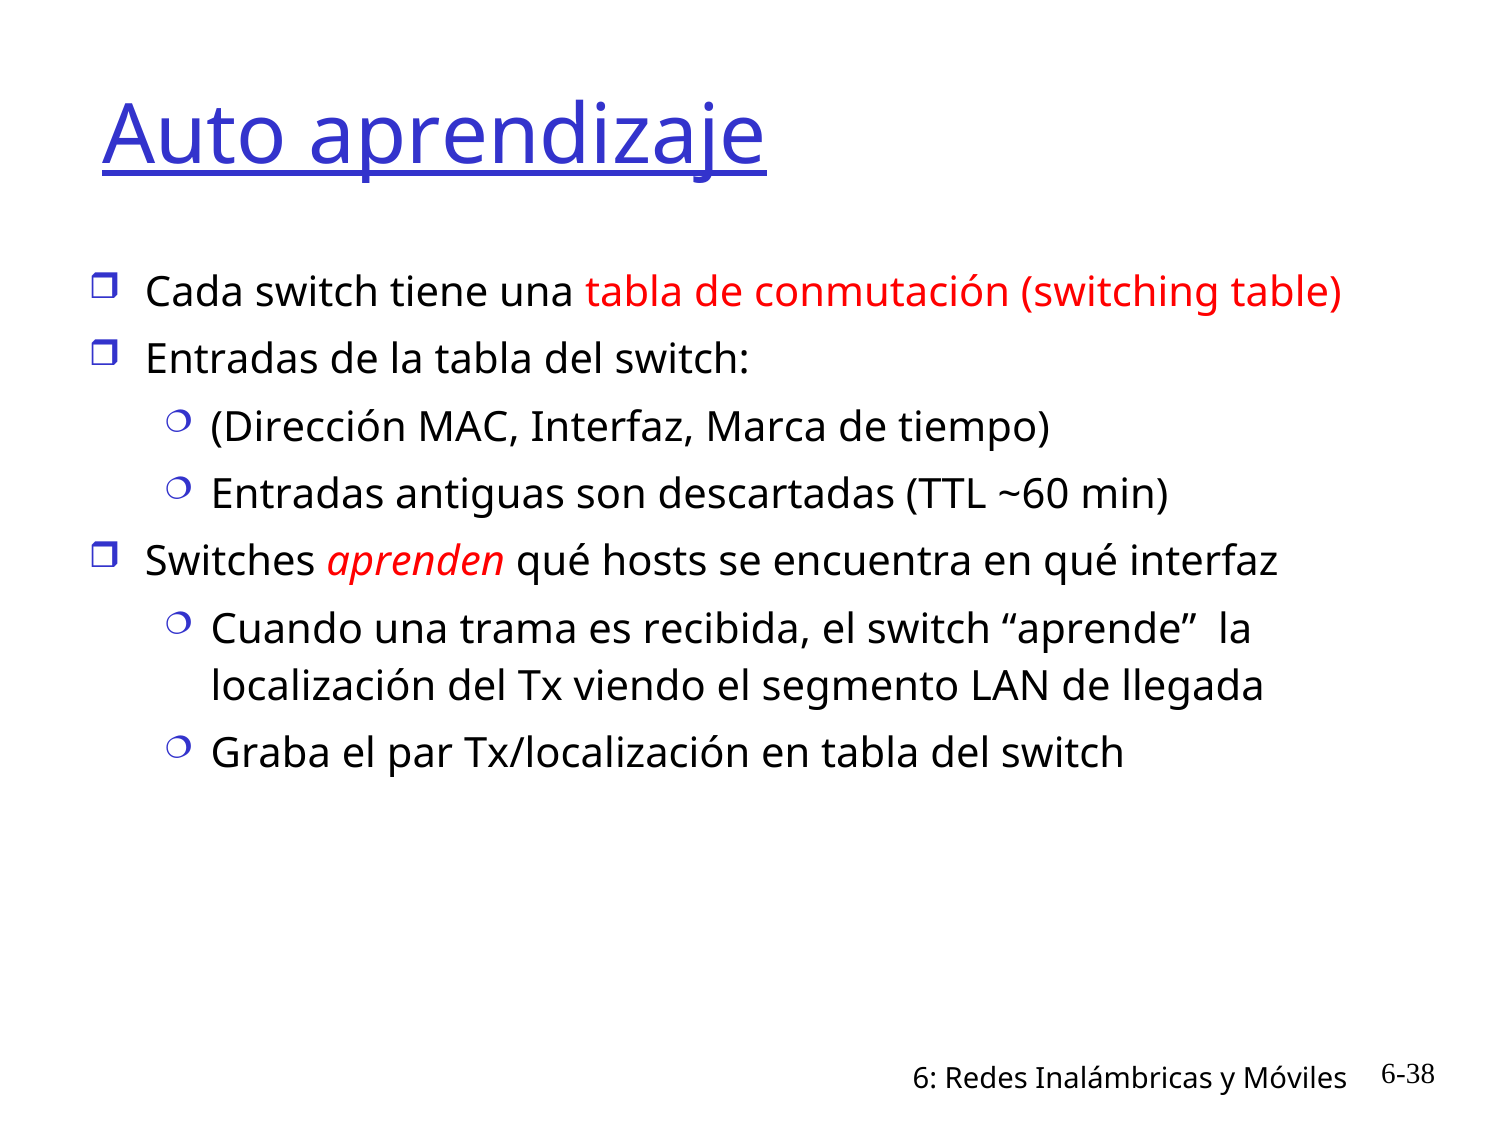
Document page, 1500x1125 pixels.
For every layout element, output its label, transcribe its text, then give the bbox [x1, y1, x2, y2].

list Cada switch tiene una tabla de conmutación (switching table) Entradas de la tabla del switch: (Dirección MAC, Interfaz, Marca de tiempo) Entradas antiguas son descartadas (TTL ~60 min) Switches aprenden qué hosts se encuentra en qué interfaz Cuando una trama es recibida, el switch “aprende” la localización del Tx viendo el segmento LAN de llegada Graba el par Tx/localización en tabla del switch [73, 253, 1456, 929]
title Auto aprendizaje [87, 37, 1363, 225]
